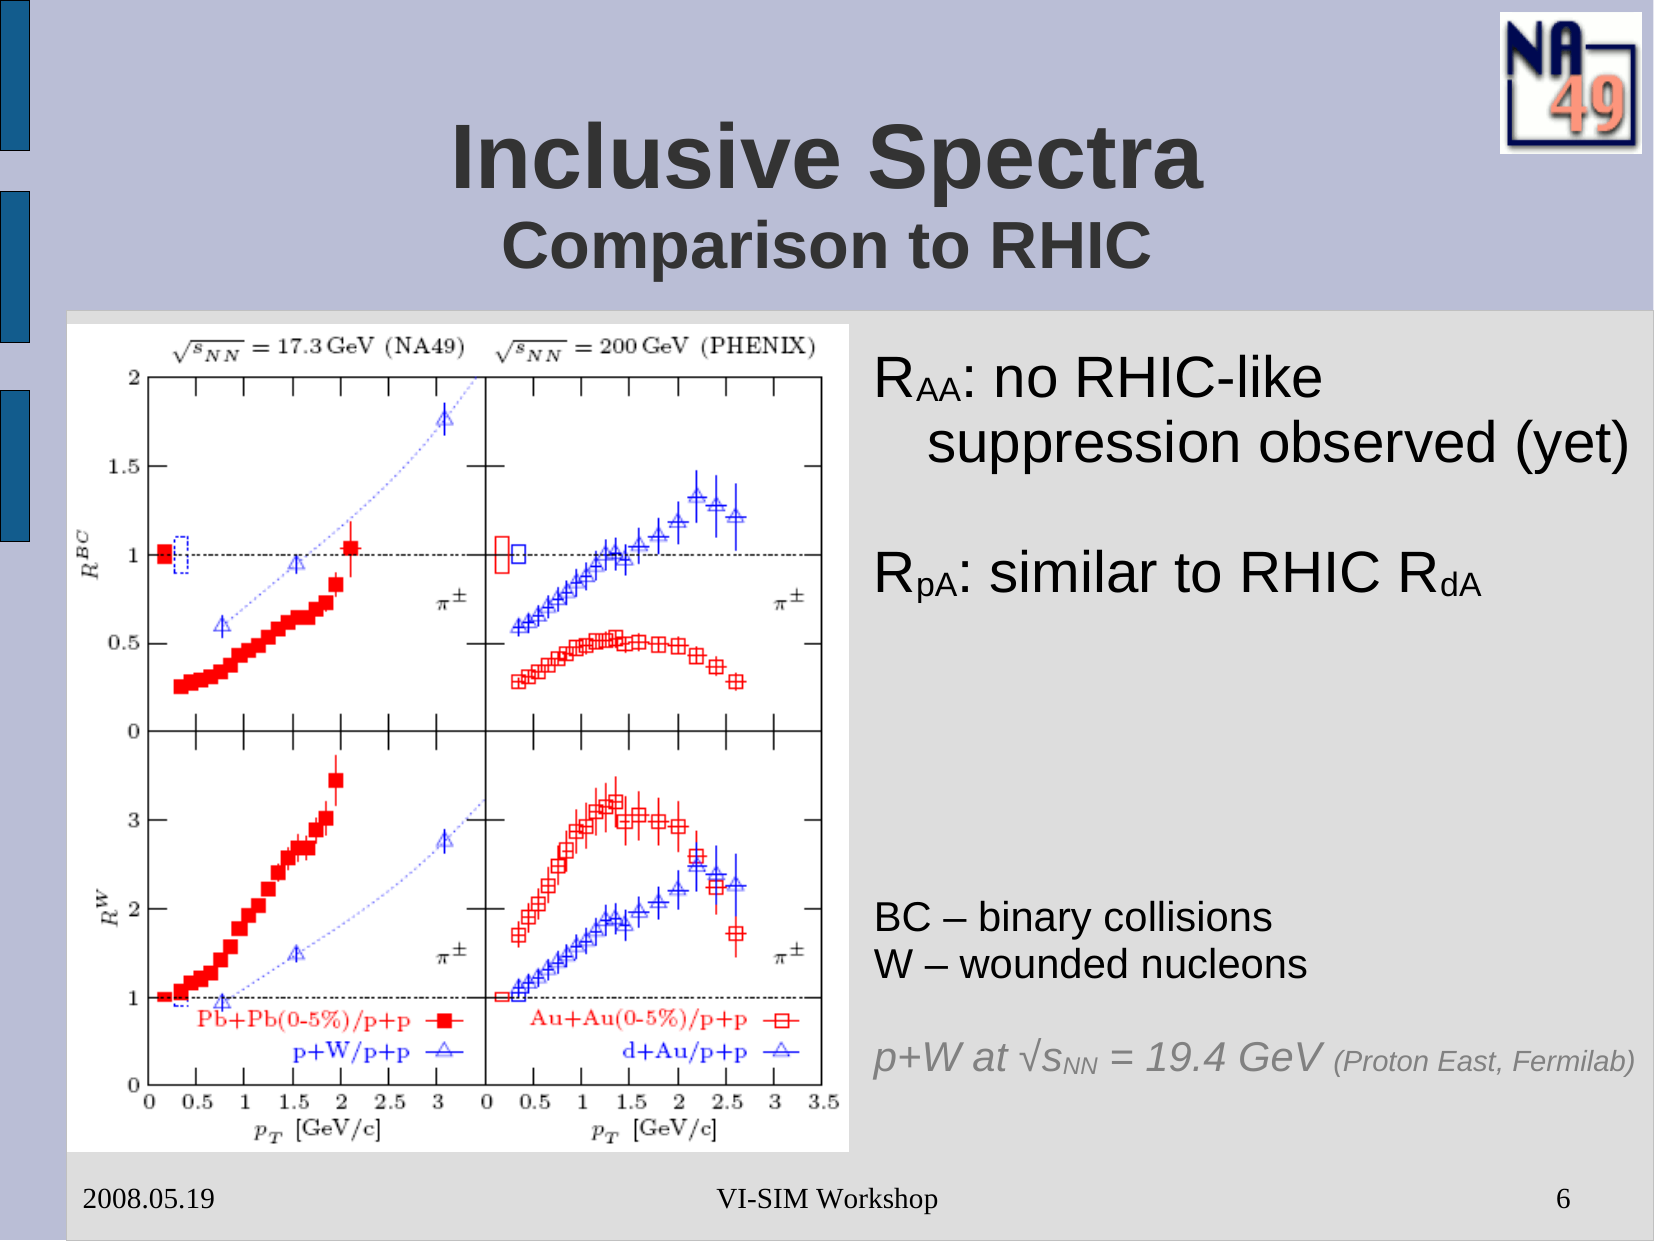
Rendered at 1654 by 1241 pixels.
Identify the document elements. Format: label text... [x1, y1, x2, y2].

picture [67, 324, 849, 1152]
list RAA: no RHIC-like suppression observed (yet) RpA: similar to RHIC RdA BC – binary collisions W – wounded nucleons p+W at √sNN = 19.4 GeV (Proton East, Fermilab) [856, 344, 1654, 1133]
title Inclusive Spectra Comparison to RHIC [121, 98, 1534, 291]
picture [1500, 12, 1642, 154]
